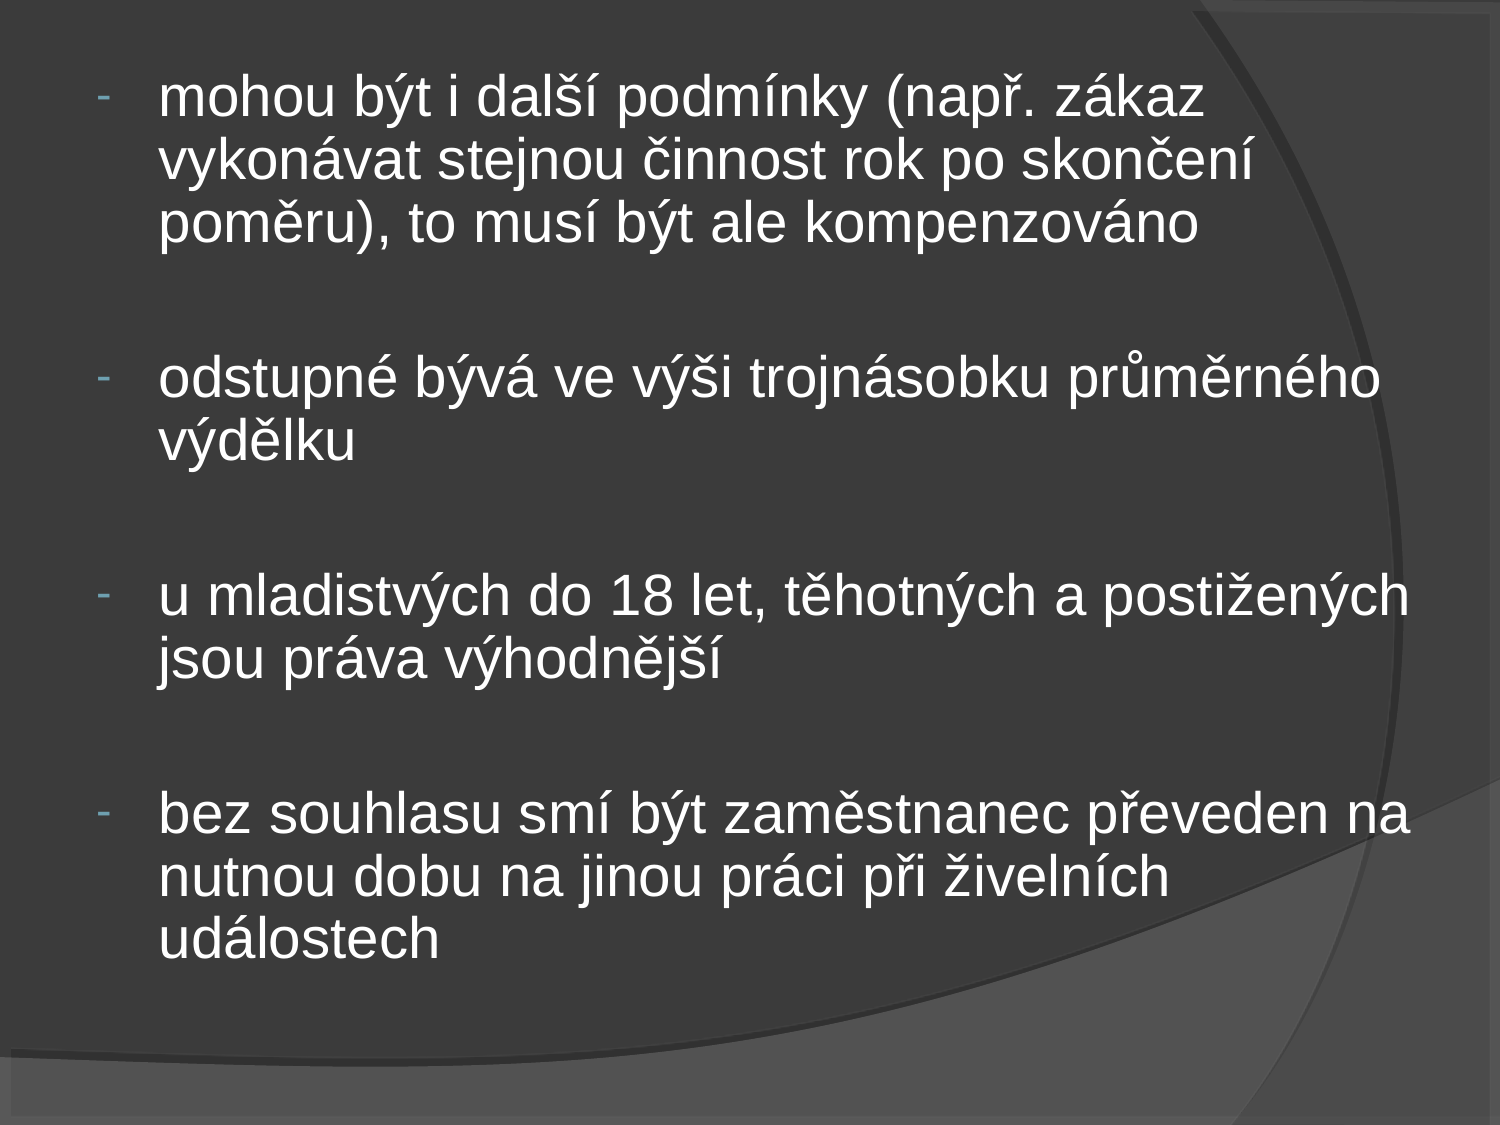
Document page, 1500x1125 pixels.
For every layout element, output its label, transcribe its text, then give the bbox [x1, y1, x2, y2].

list mohou být i další podmínky (např. zákaz vykonávat stejnou činnost rok po skončení poměru), to musí být ale kompenzováno odstupné bývá ve výši trojnásobku průměrného výdělku u mladistvých do 18 let, těhotných a postižených jsou práva výhodnější bez souhlasu smí být zaměstnanec převeden na nutnou dobu na jinou práci při živelních událostech [75, 58, 1442, 1005]
